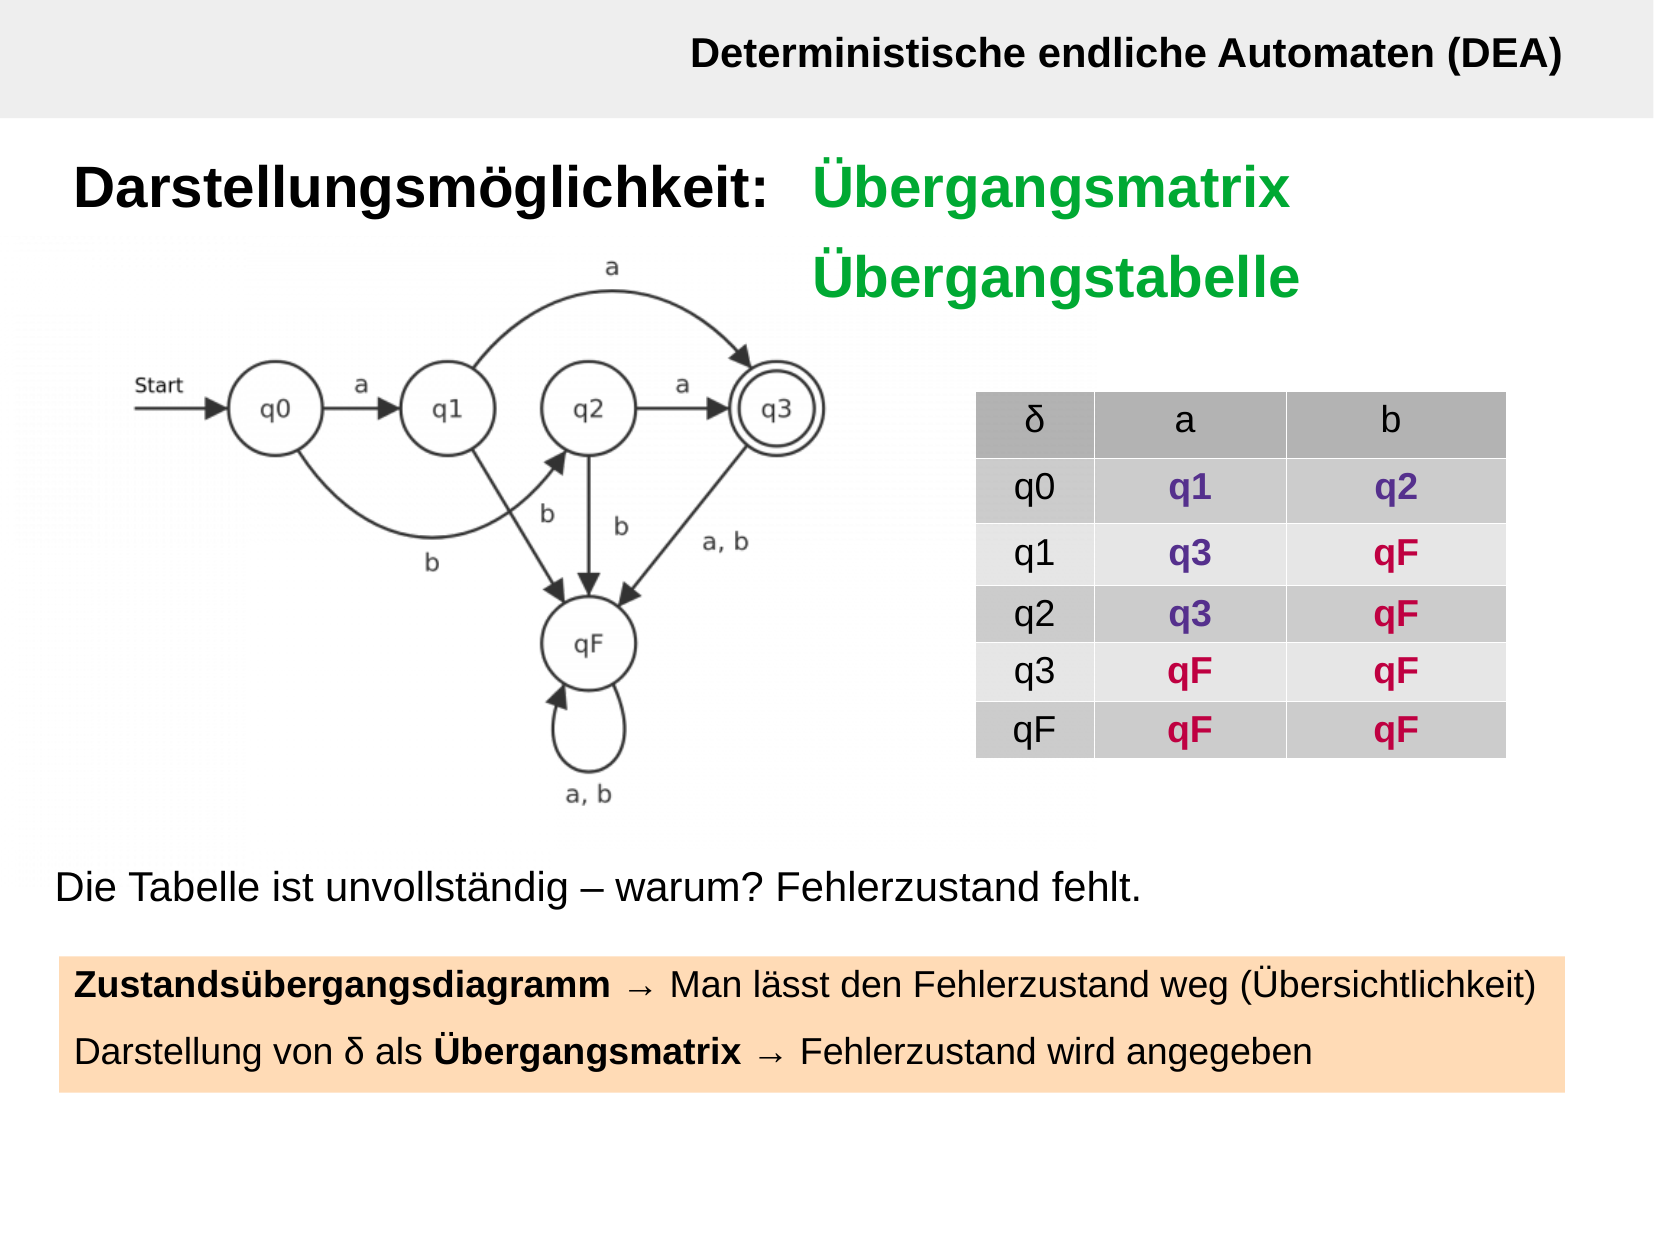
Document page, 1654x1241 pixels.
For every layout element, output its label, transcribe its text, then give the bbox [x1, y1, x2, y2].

table_cell qF [1287, 643, 1506, 701]
text_box Die Tabelle ist unvollständig – warum? Fehlerzustand fehlt. [39, 856, 1595, 1082]
table_cell qF [1097, 702, 1286, 758]
table_cell q1 [1097, 459, 1286, 523]
table_cell q3 [1097, 586, 1286, 642]
table_cell qF [1287, 586, 1506, 642]
table_cell q2 [1287, 459, 1506, 523]
text_box Zustandsübergangsdiagramm → Man lässt den Fehlerzustand weg (Übersichtlichkeit) Darstellung von δ als Übergangsmatrix → Fehlerzustand wird angegeben [59, 956, 1565, 1093]
text_box Darstellungsmöglichkeit: Übergangsmatrix Übergangstabelle [59, 147, 1354, 318]
table_header b [1287, 392, 1506, 458]
text_box Deterministische endliche Automaten (DEA) [675, 22, 1625, 89]
table_cell qF [1287, 702, 1506, 758]
picture [0, 236, 1097, 887]
text_box [0, 0, 1654, 119]
table_cell qF [1287, 524, 1506, 585]
table_cell qF [1097, 643, 1286, 701]
table_cell q3 [1097, 524, 1286, 585]
table_header a [1097, 392, 1286, 458]
